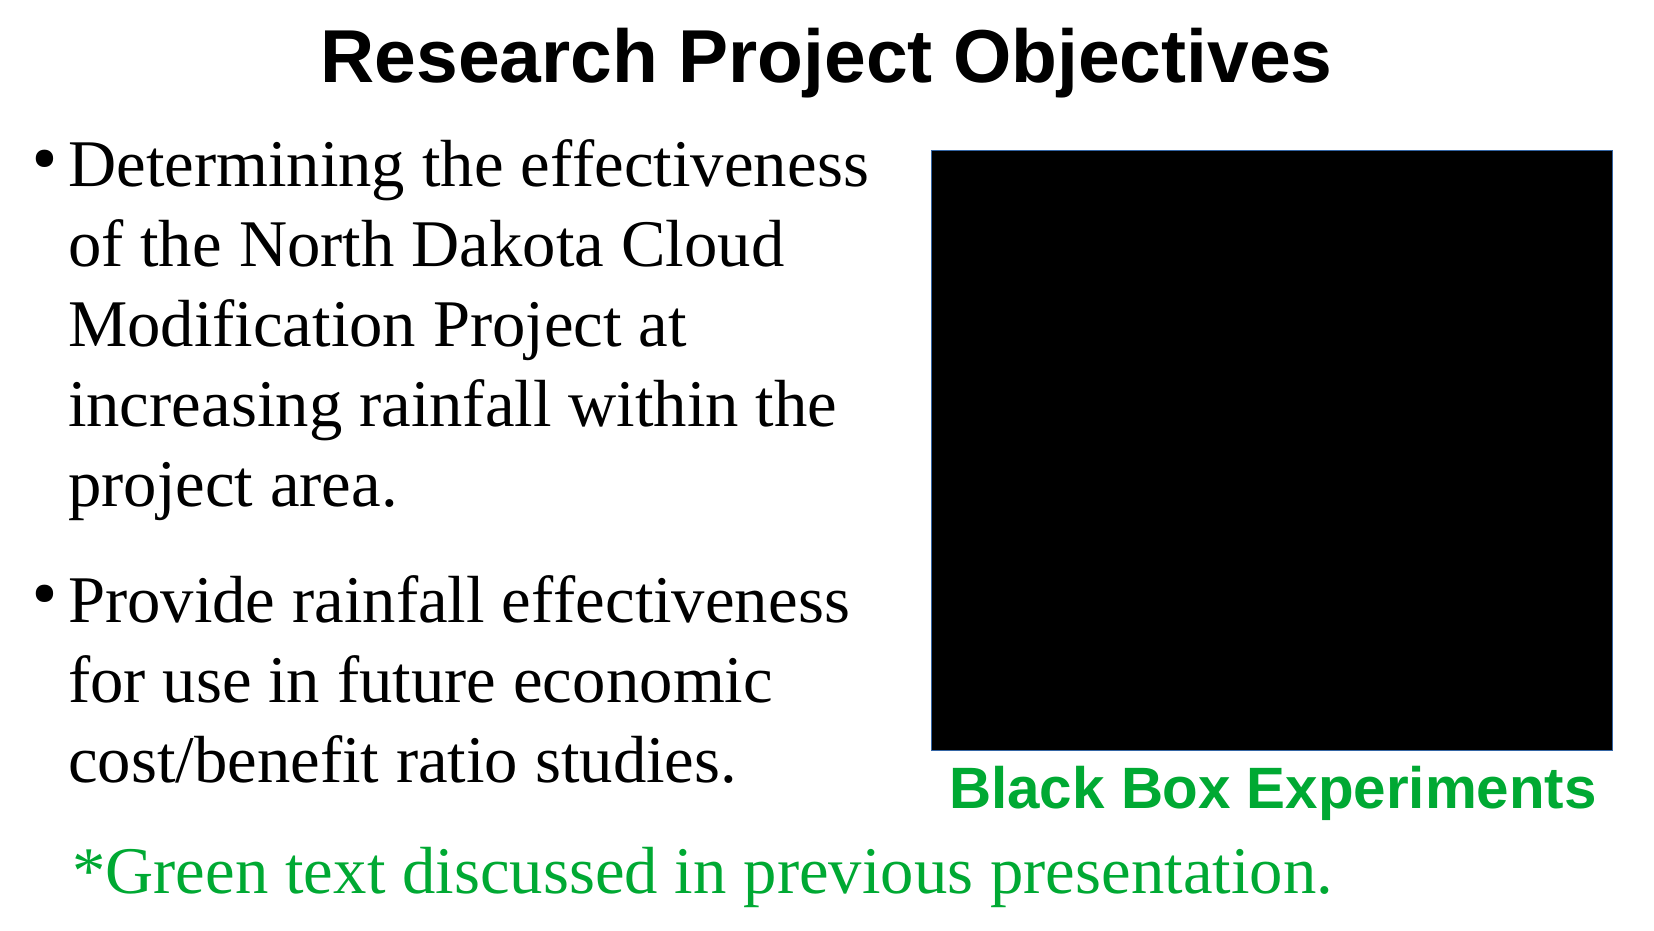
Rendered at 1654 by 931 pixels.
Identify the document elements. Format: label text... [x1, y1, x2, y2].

text_box Determining the effectiveness of the North Dakota Cloud Modification Project at increasing rainfall within the project area. Provide rainfall effectiveness for use in future economic cost/benefit ratio studies. [18, 112, 938, 895]
text_box [931, 150, 1613, 742]
text_box Black Box Experiments [927, 742, 1619, 839]
title Research Project Objectives [0, 5, 1654, 112]
text_box *Green text discussed in previous presentation. [57, 819, 1382, 914]
